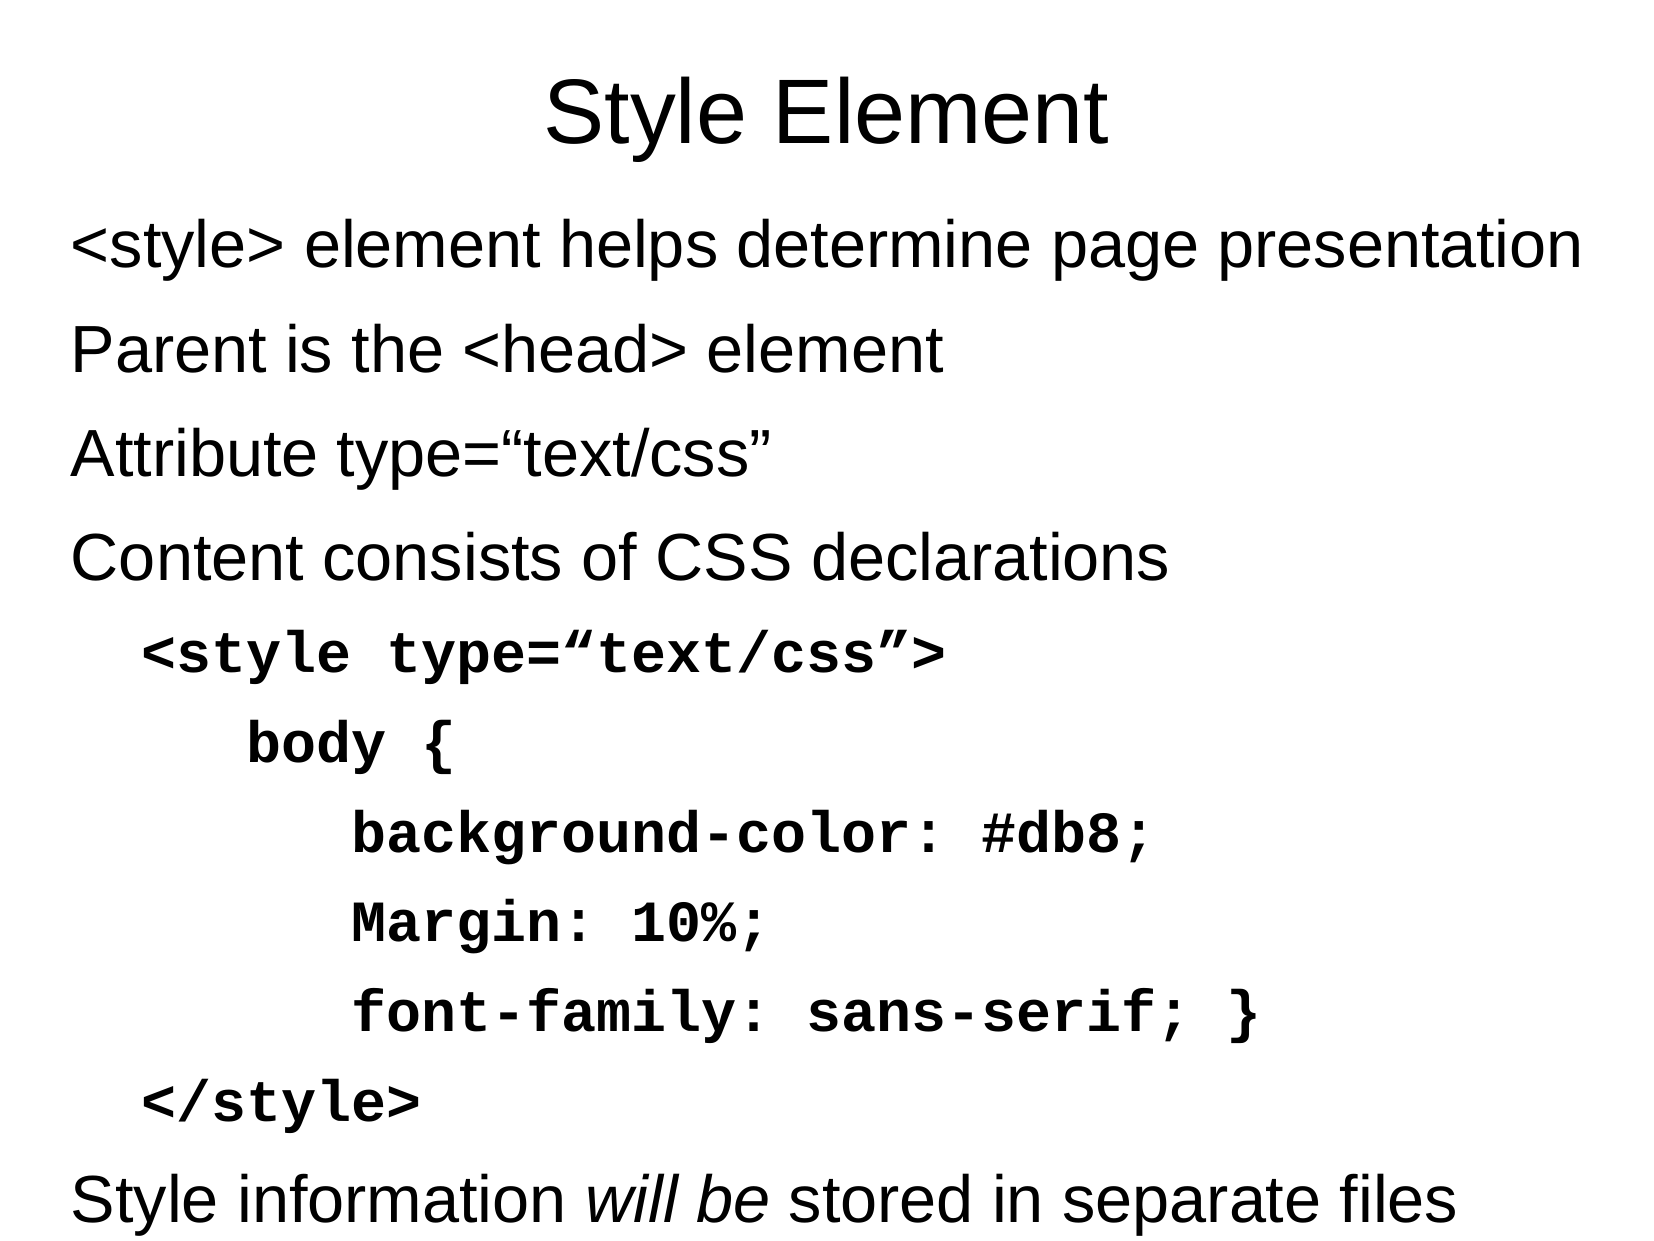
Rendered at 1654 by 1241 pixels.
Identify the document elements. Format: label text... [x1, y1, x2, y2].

title Style Element [82, 8, 1571, 207]
list <style> element helps determine page presentation Parent is the <head> element Attribute type=“text/css” Content consists of CSS declarations <style type=“text/css”> body { background-color: #db8; Margin: 10%; font-family: sans-serif; } </style> Style information will be stored in separate files [0, 207, 1651, 1240]
